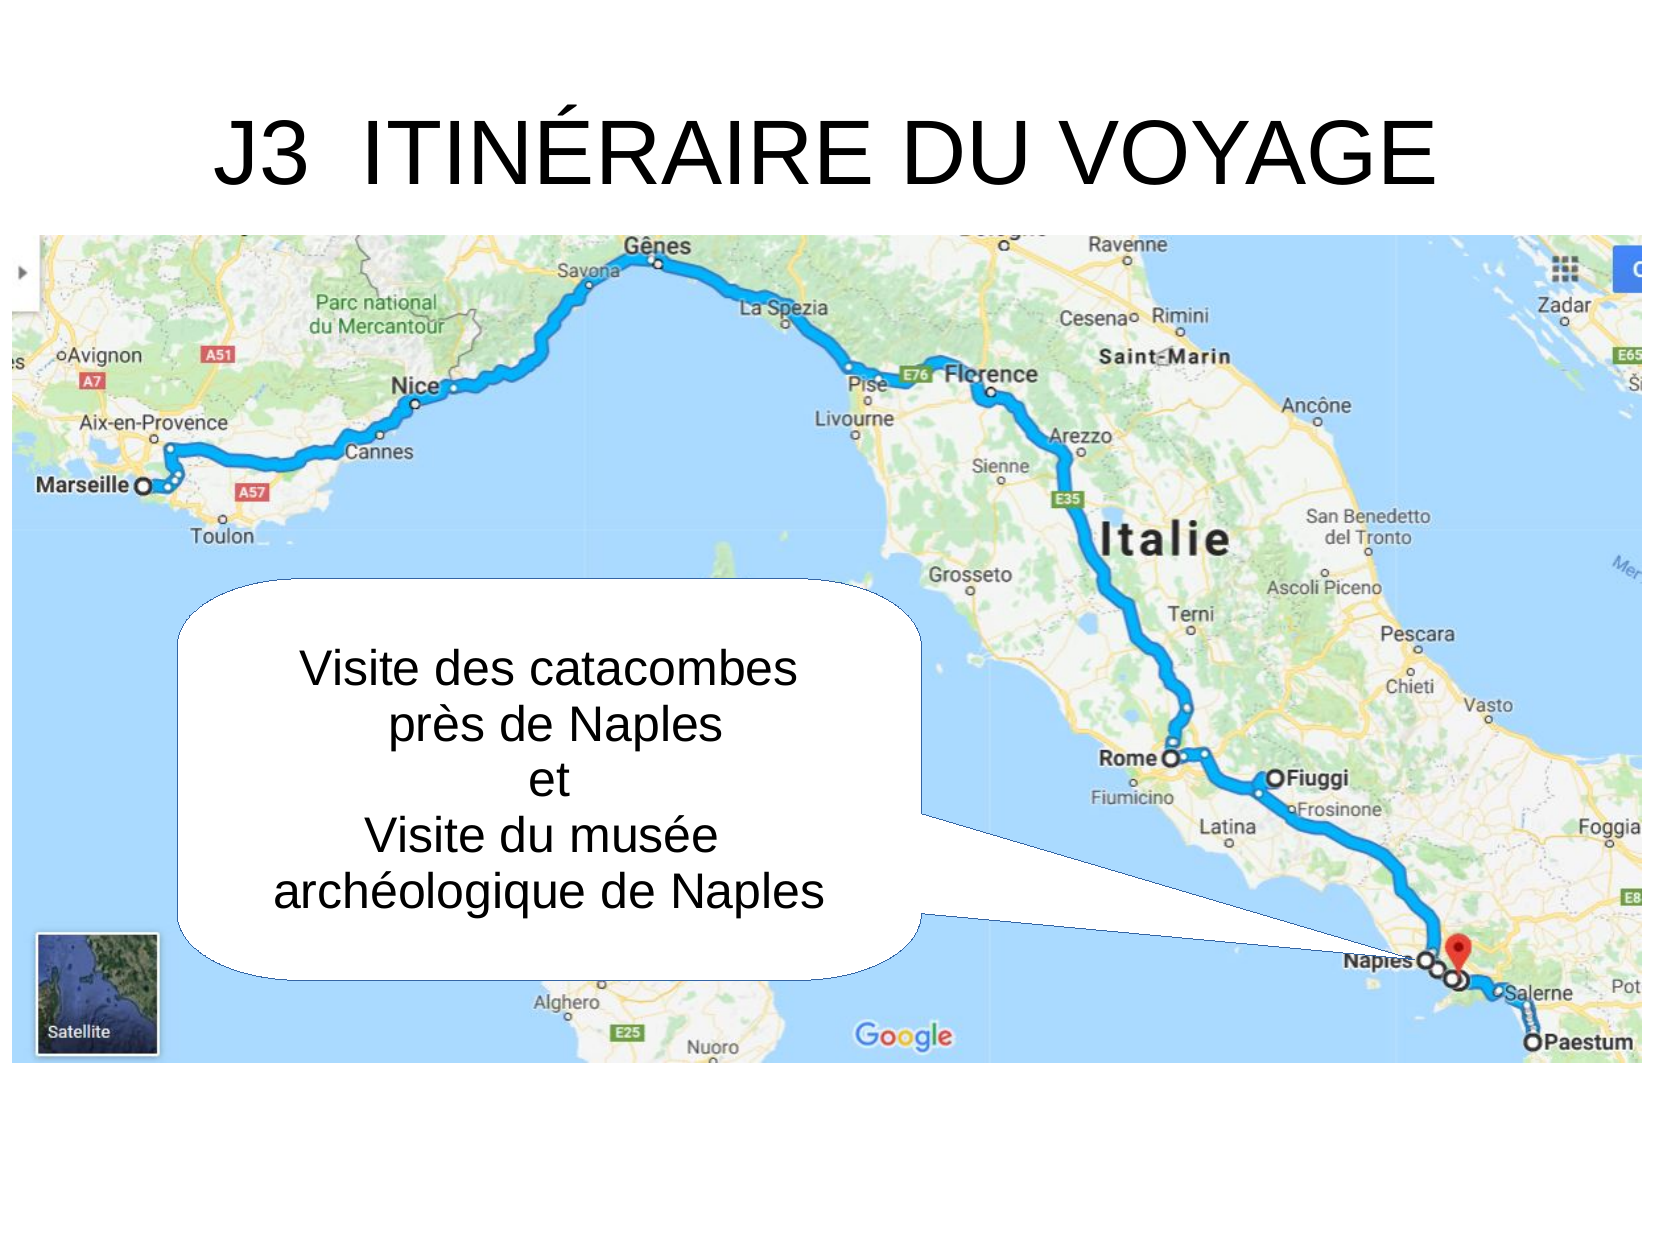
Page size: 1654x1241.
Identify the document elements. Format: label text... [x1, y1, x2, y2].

picture [12, 235, 1642, 1063]
text_box Visite des catacombes près de Naples et Visite du musée archéologique de Naples [177, 578, 1415, 981]
title J3 ITINÉRAIRE DU VOYAGE [82, 49, 1571, 235]
